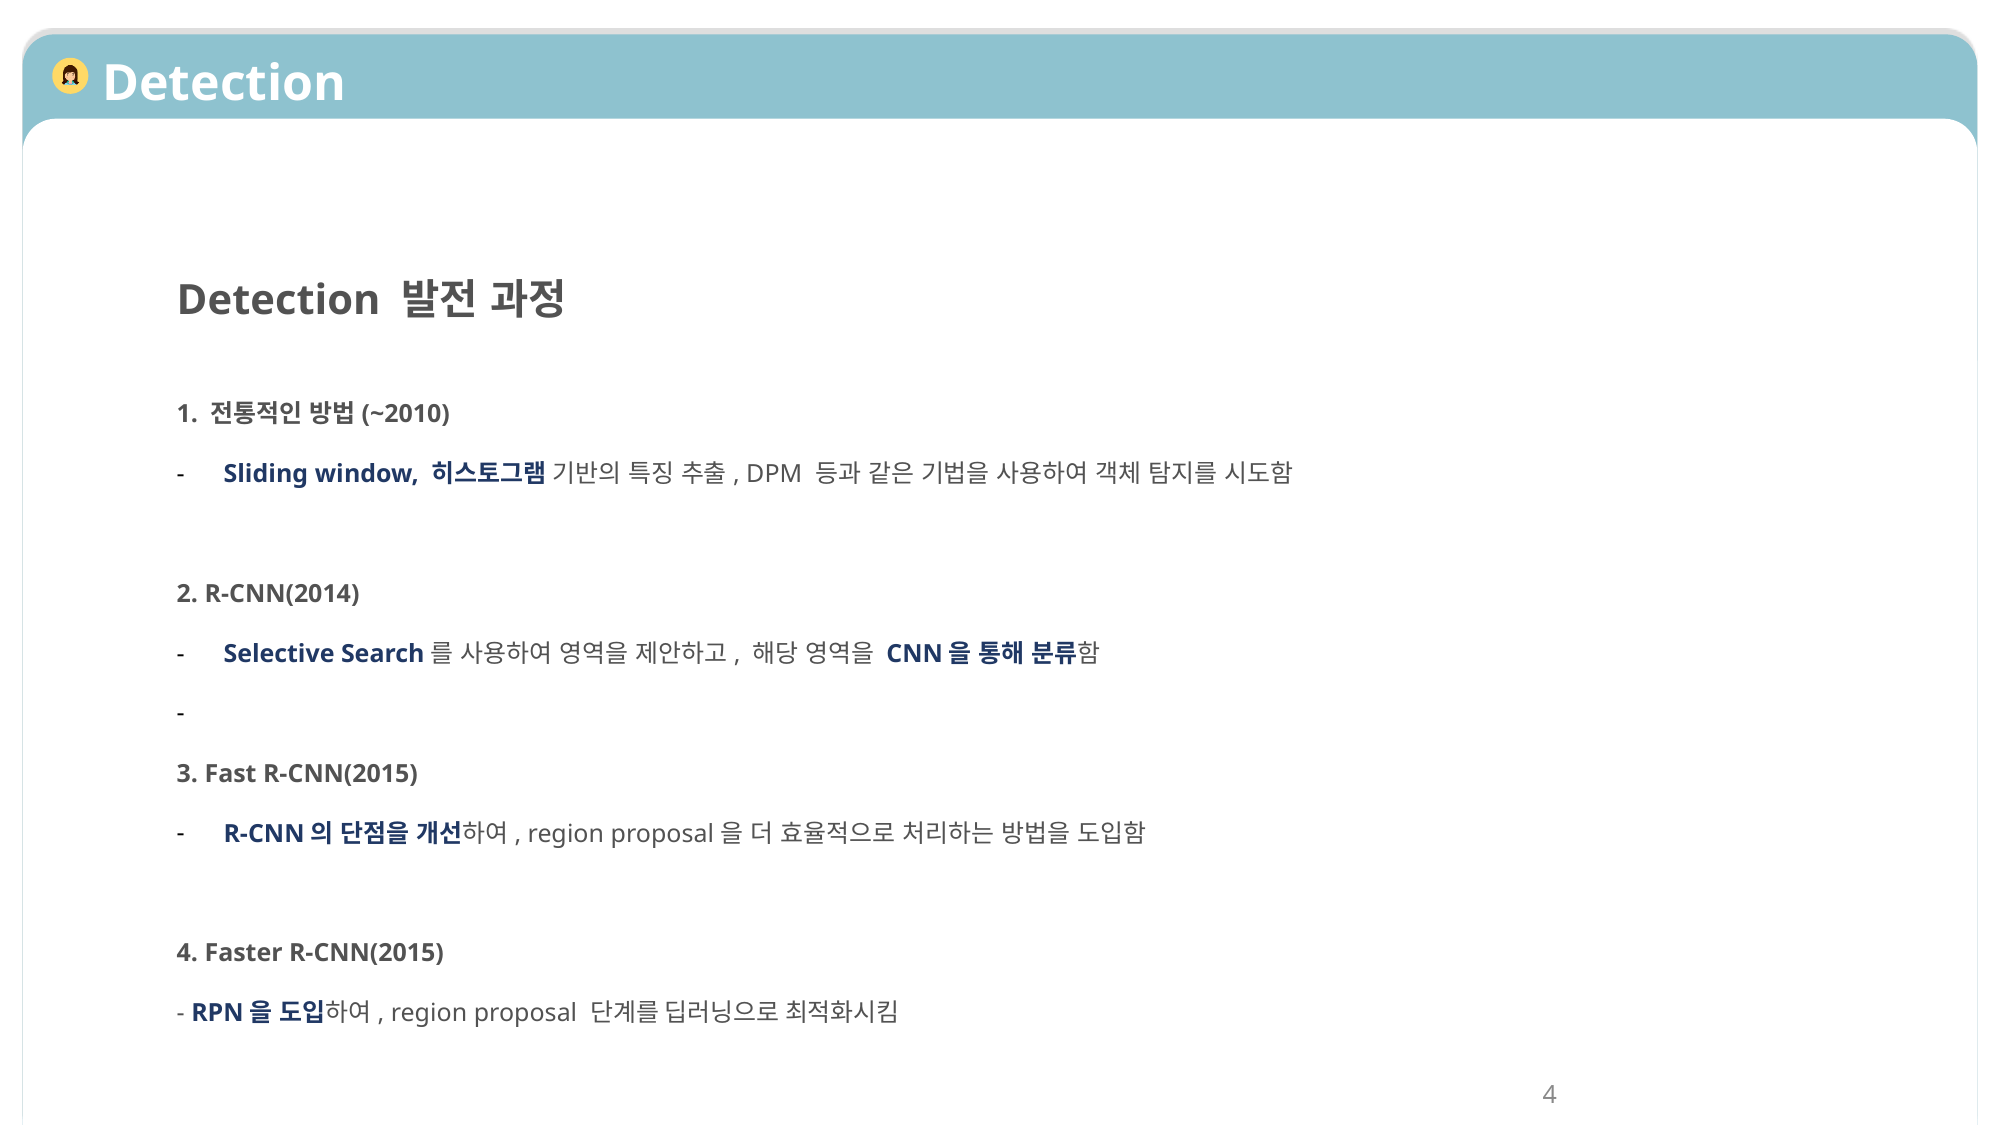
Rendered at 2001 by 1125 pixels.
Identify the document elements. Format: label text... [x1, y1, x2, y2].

text_box Detection [87, 42, 1090, 119]
text_box Detection 발전 과정 1. 전통적인 방법(~2010) Sliding window, 히스토그램 기반의 특징 추출, DPM 등과 같은 기법을 사용하여 객체 탐지를 시도함 2. R-CNN(2014) Selective Search를 사용하여 영역을 제안하고, 해당 영역을 CNN을 통해 분류함 3. Fast R-CNN(2015) R-CNN의 단점을 개선하여, region proposal을 더 효율적으로 처리하는 방법을 도입함 4. Faster R-CNN(2015) - RPN을 도입하여, region proposal 단계를 딥러닝으로 최적화시킴 [162, 216, 1884, 1034]
text_box [22, 34, 1978, 1125]
picture [60, 65, 80, 85]
